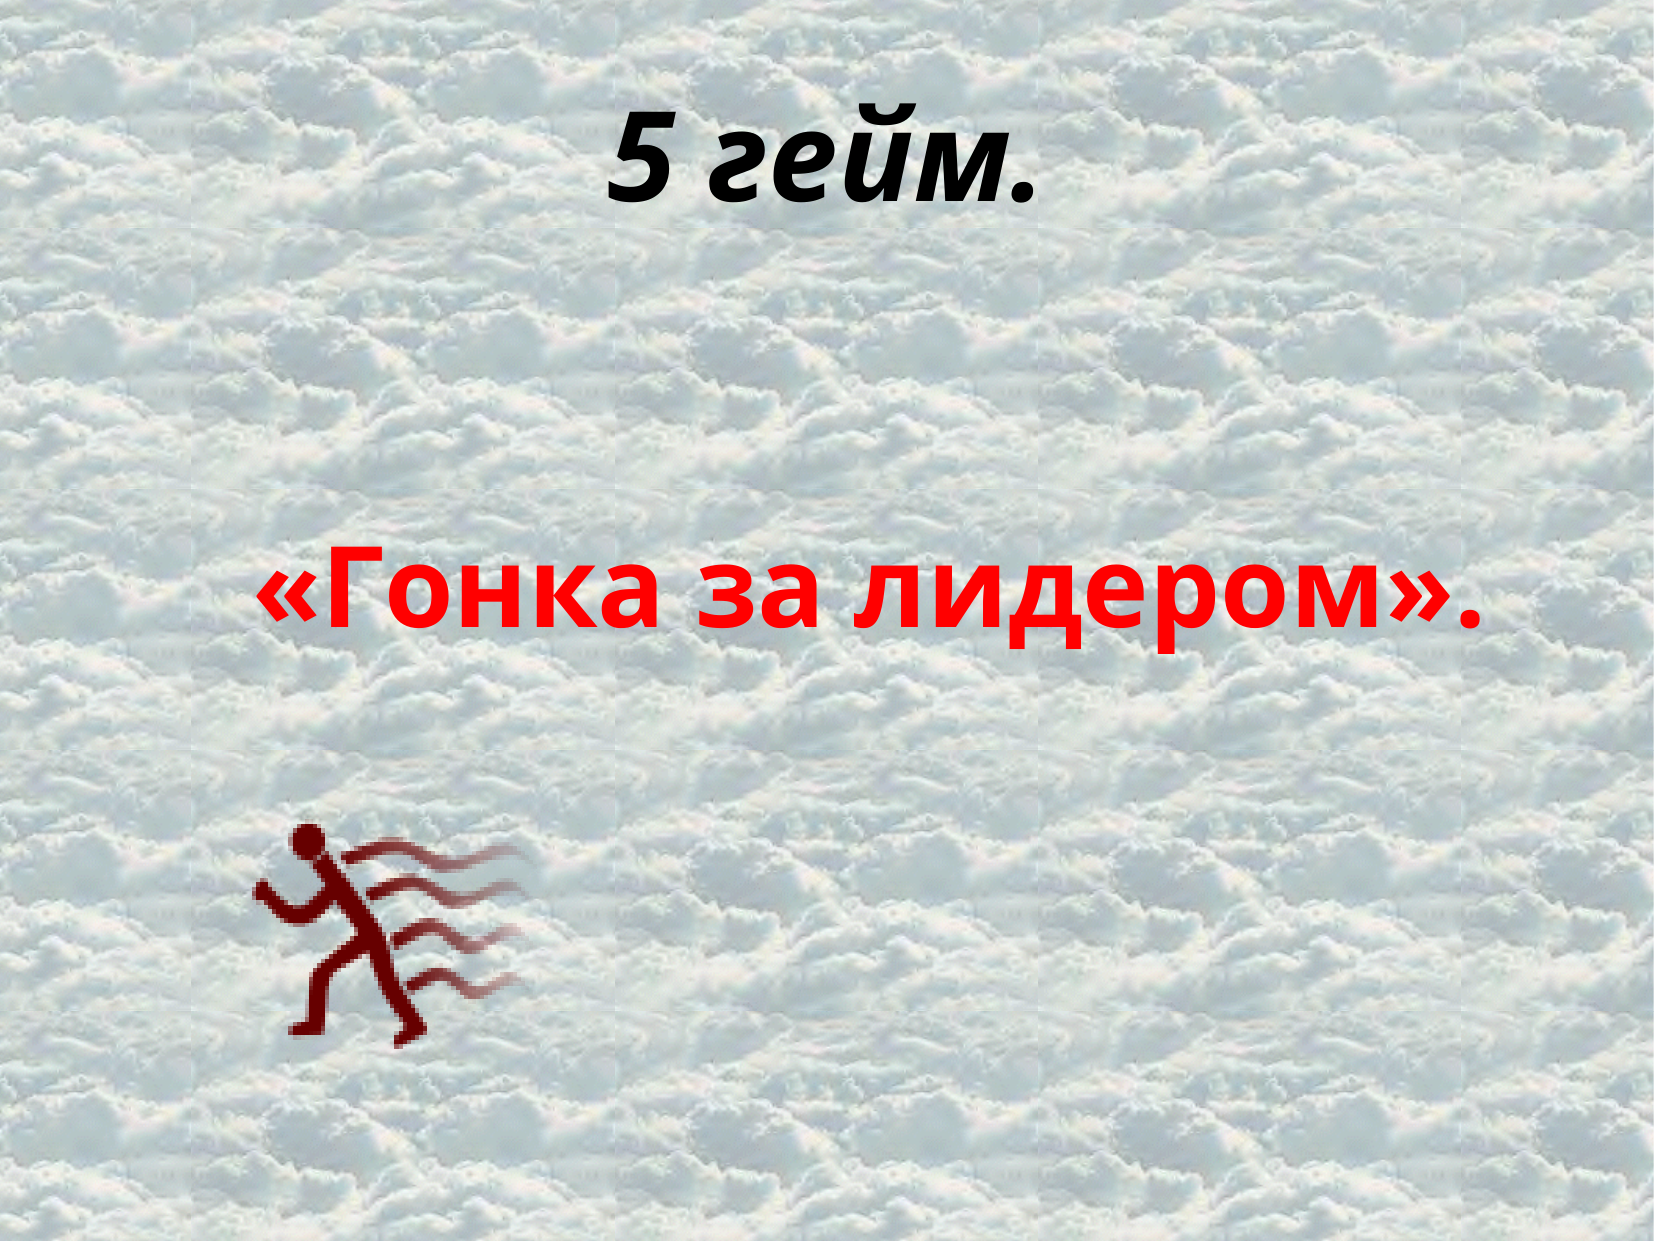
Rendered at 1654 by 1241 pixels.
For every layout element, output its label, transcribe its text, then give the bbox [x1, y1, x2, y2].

subtitle «Гонка за лидером». [174, 193, 1565, 975]
title 5 гейм. [82, 56, 1571, 250]
picture [0, 0, 1654, 1241]
